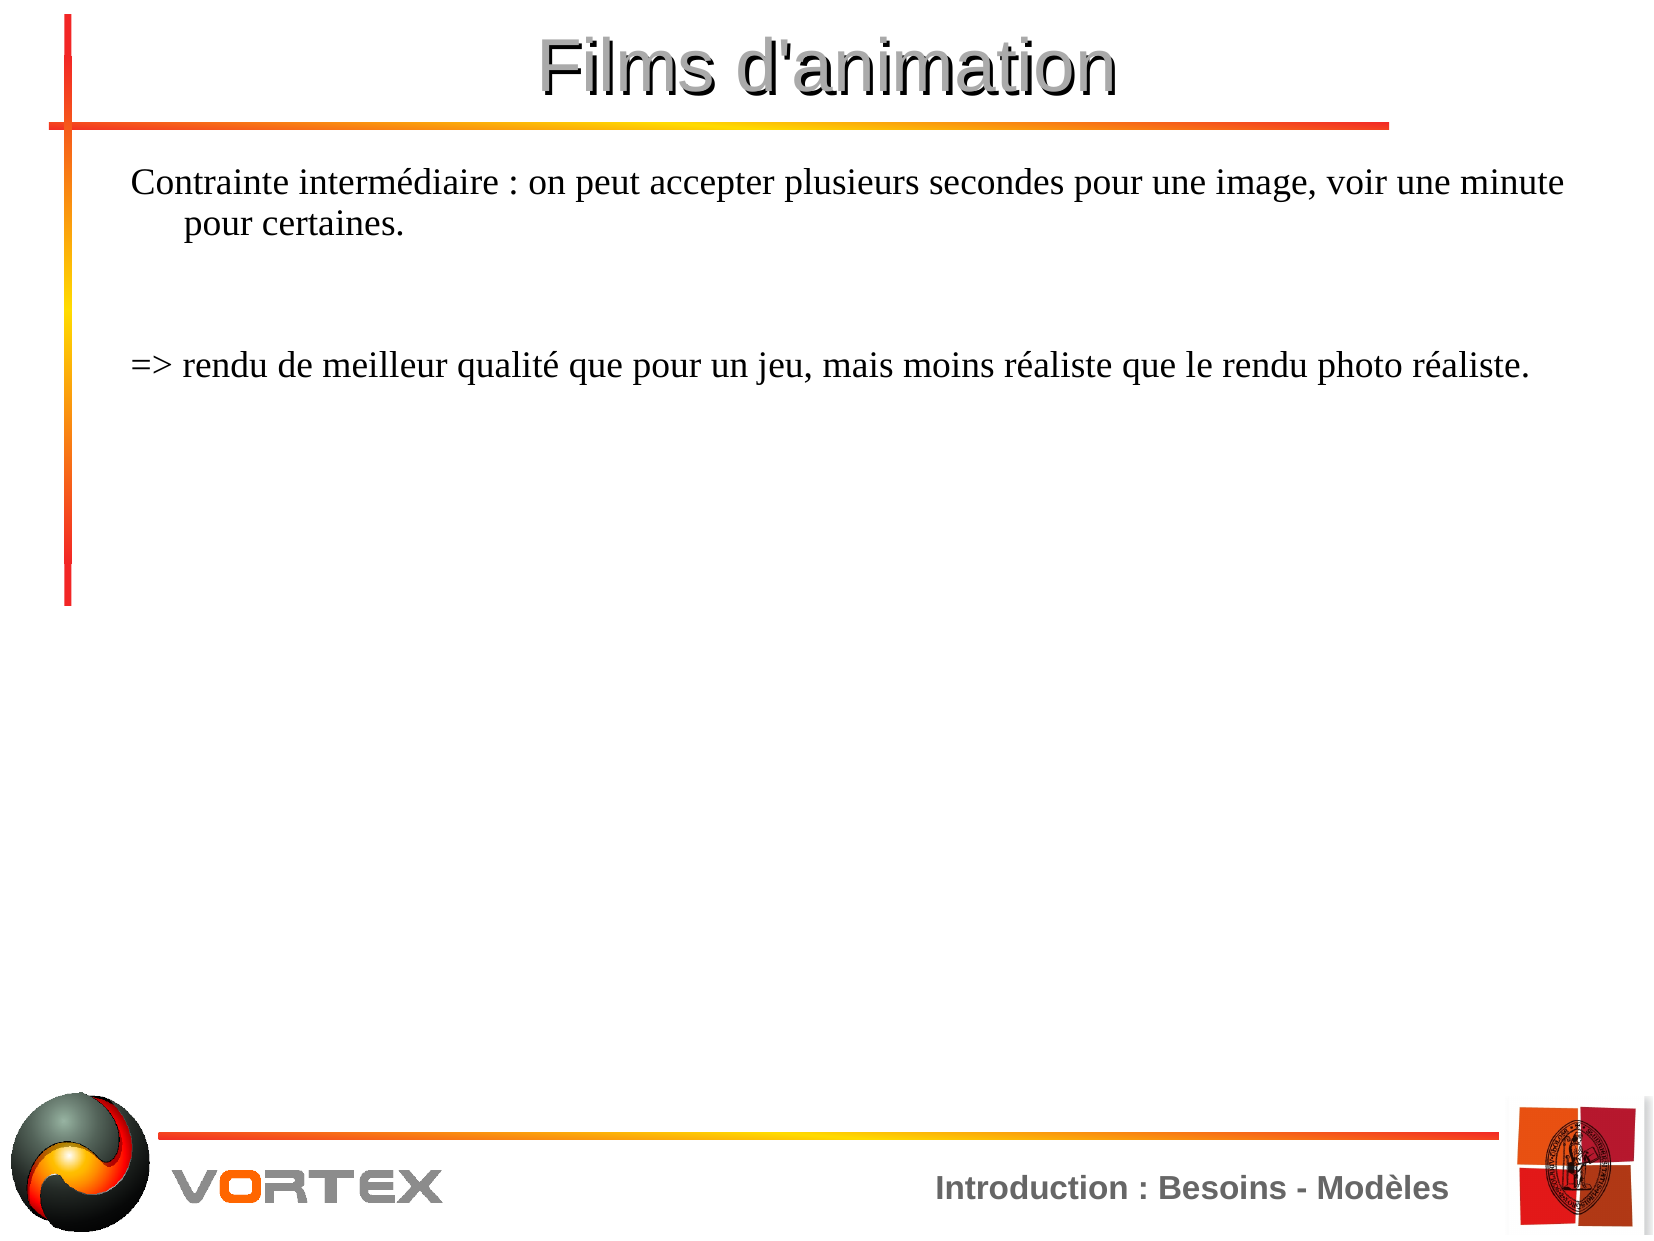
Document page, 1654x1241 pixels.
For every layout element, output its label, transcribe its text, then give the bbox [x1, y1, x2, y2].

title Films d'animation [0, 9, 1654, 123]
list Contrainte intermédiaire : on peut accepter plusieurs secondes pour une image, voir une minute pour certaines. => rendu de meilleur qualité que pour un jeu, mais moins réaliste que le rendu photo réaliste. [112, 160, 1593, 1088]
picture [1505, 1096, 1653, 1235]
picture [11, 1092, 443, 1232]
